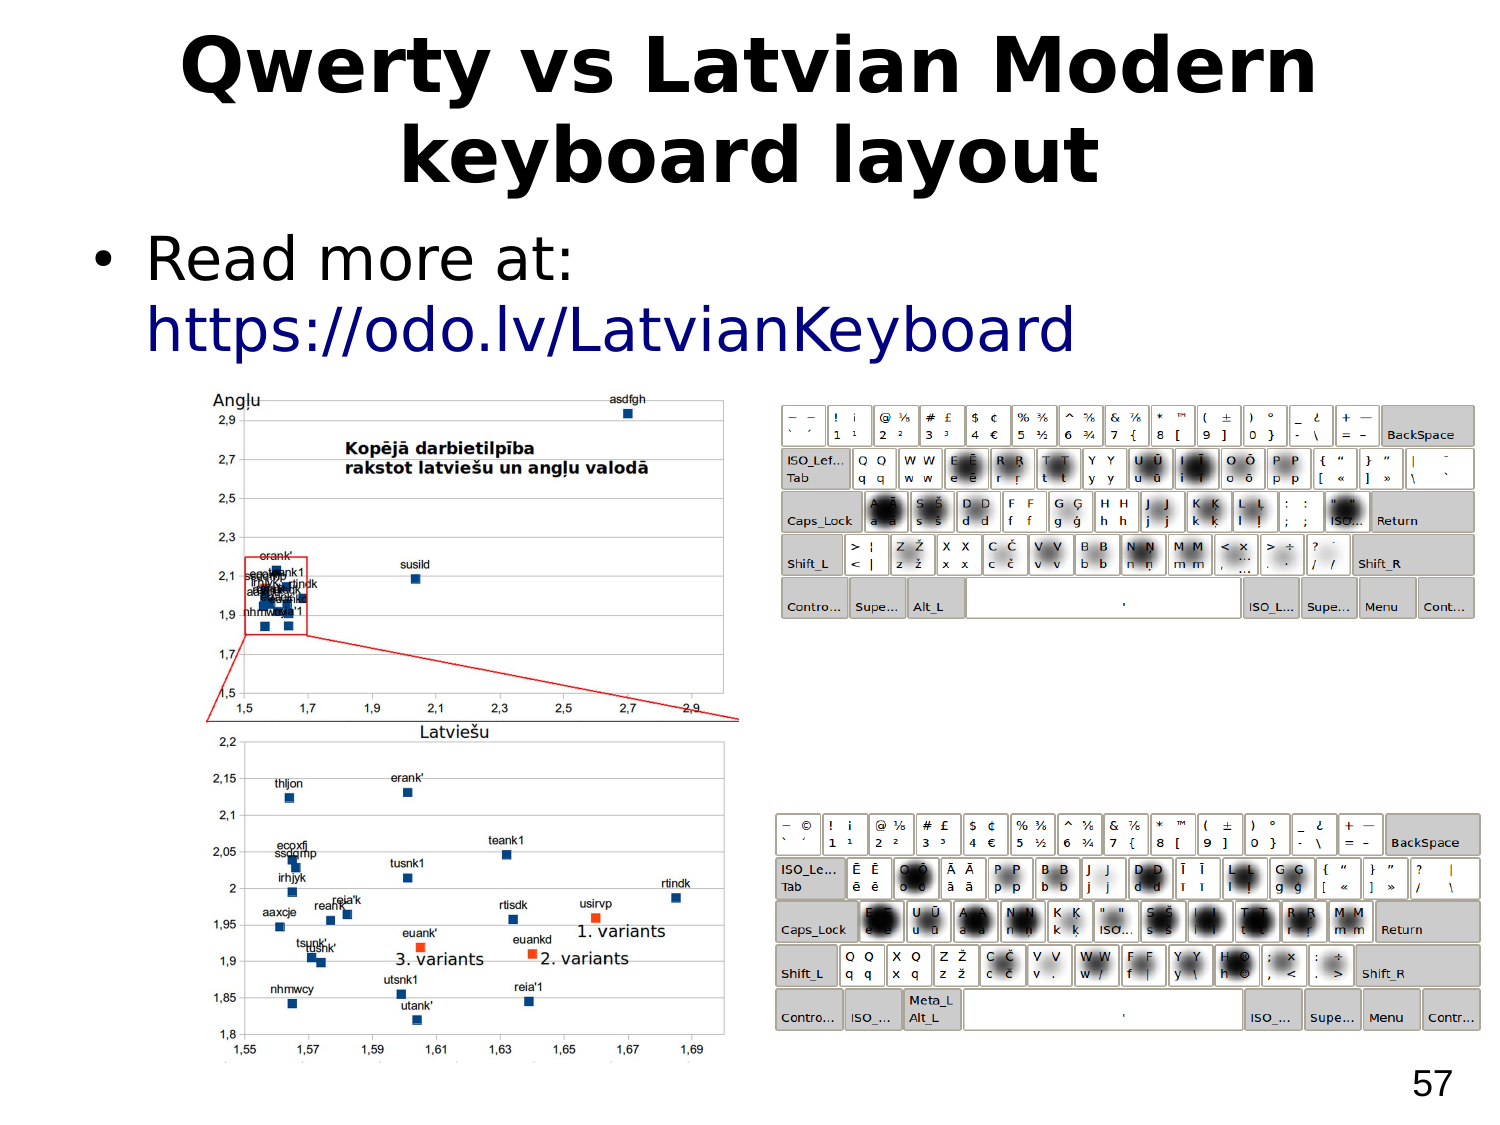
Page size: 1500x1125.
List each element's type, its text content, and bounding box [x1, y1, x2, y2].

list Read more at: https://odo.lv/LatvianKeyboard [75, 224, 1447, 390]
title Qwerty vs Latvian Modern keyboard layout [75, 21, 1425, 201]
picture [773, 811, 1483, 1034]
picture [779, 402, 1477, 621]
picture [206, 387, 739, 1063]
